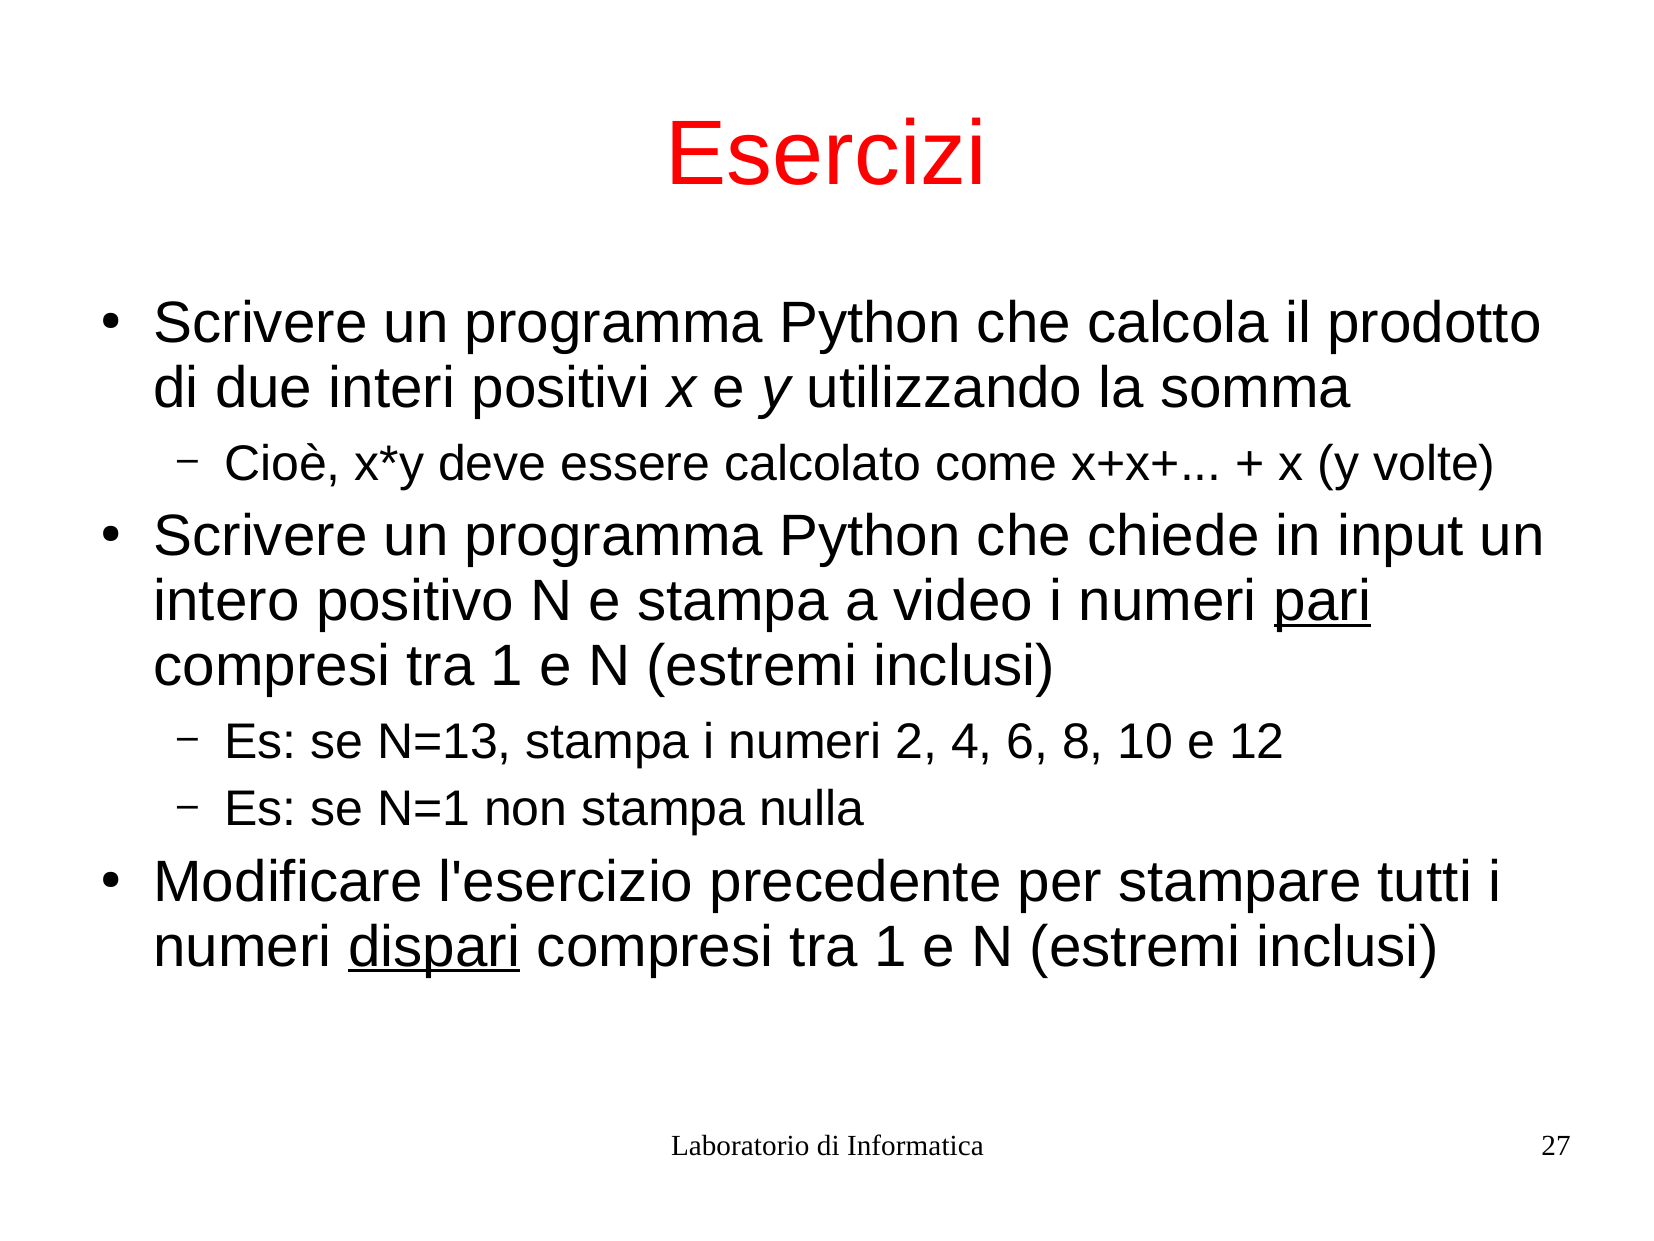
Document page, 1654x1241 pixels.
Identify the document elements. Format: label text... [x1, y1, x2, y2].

list Scrivere un programma Python che calcola il prodotto di due interi positivi x e y utilizzando la somma Cioè, x*y deve essere calcolato come x+x+... + x (y volte) Scrivere un programma Python che chiede in input un intero positivo N e stampa a video i numeri pari compresi tra 1 e N (estremi inclusi) Es: se N=13, stampa i numeri 2, 4, 6, 8, 10 e 12 Es: se N=1 non stampa nulla Modificare l'esercizio precedente per stampare tutti i numeri dispari compresi tra 1 e N (estremi inclusi) [82, 290, 1571, 1109]
title Esercizi [82, 49, 1571, 257]
